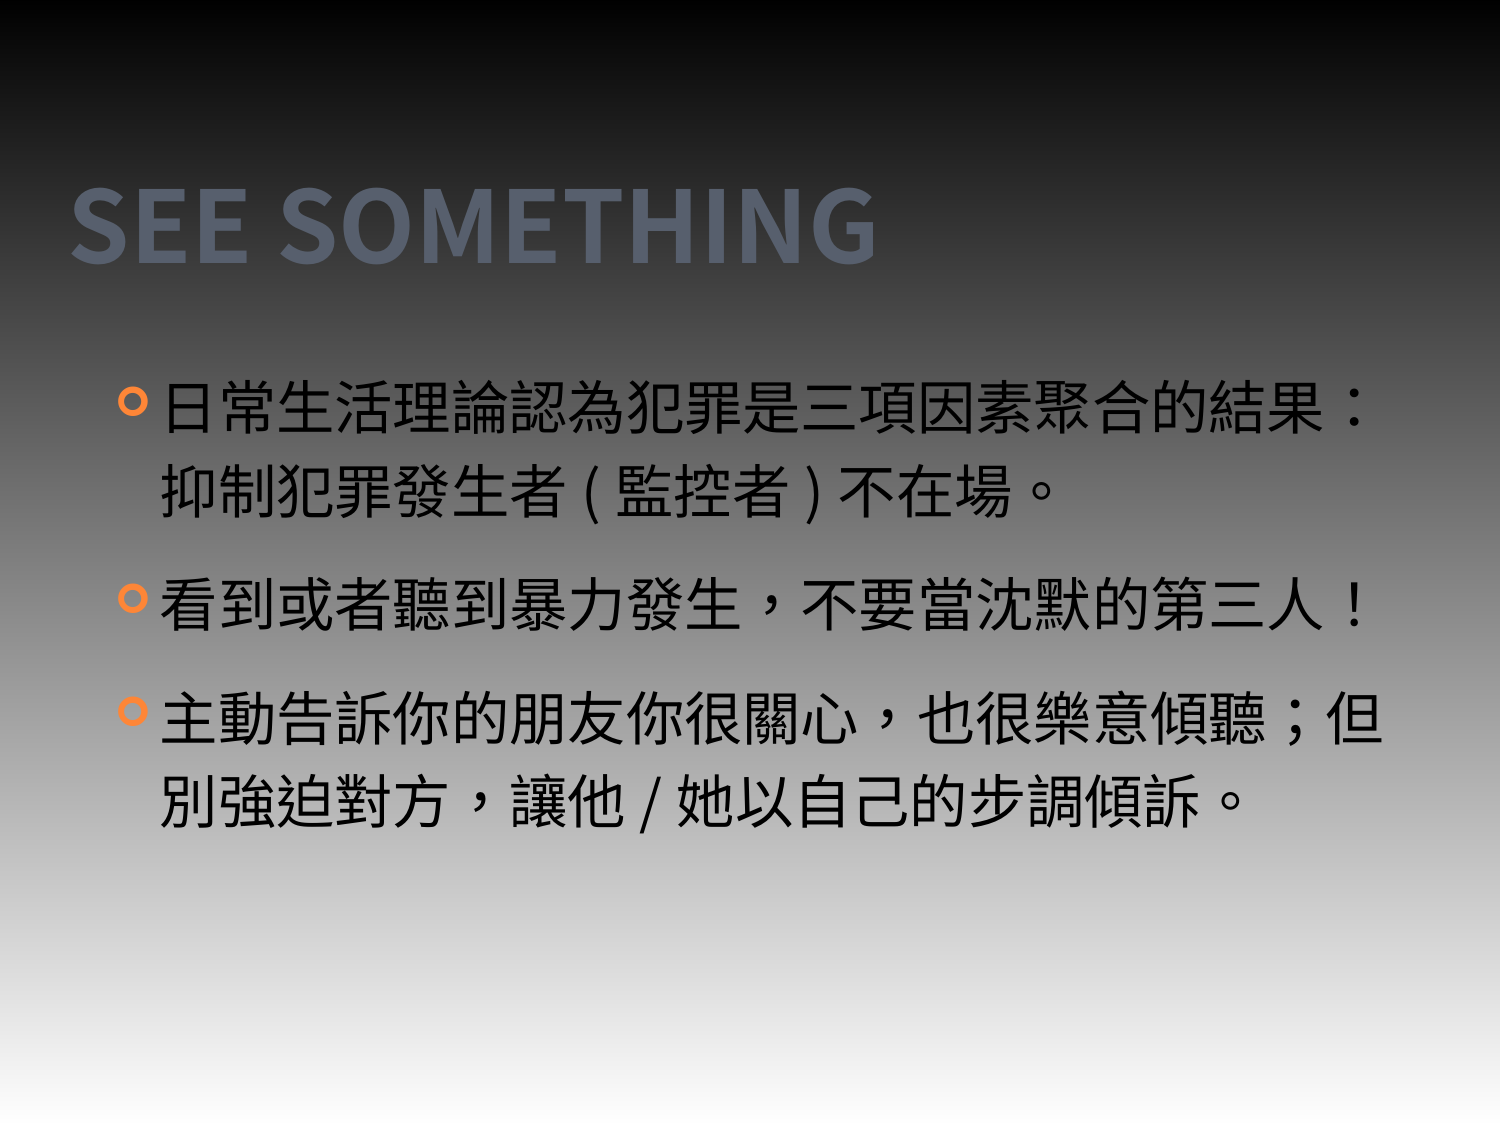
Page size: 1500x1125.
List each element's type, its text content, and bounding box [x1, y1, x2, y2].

title See something [53, 90, 1404, 291]
list 日常生活理論認為犯罪是三項因素聚合的結果： 抑制犯罪發生者(監控者)不在場。 看到或者聽到暴力發生，不要當沈默的第三人！ 主動告訴你的朋友你很關心，也很樂意傾聽；但別強迫對方，讓他/她以自己的步調傾訴。 [100, 350, 1412, 882]
